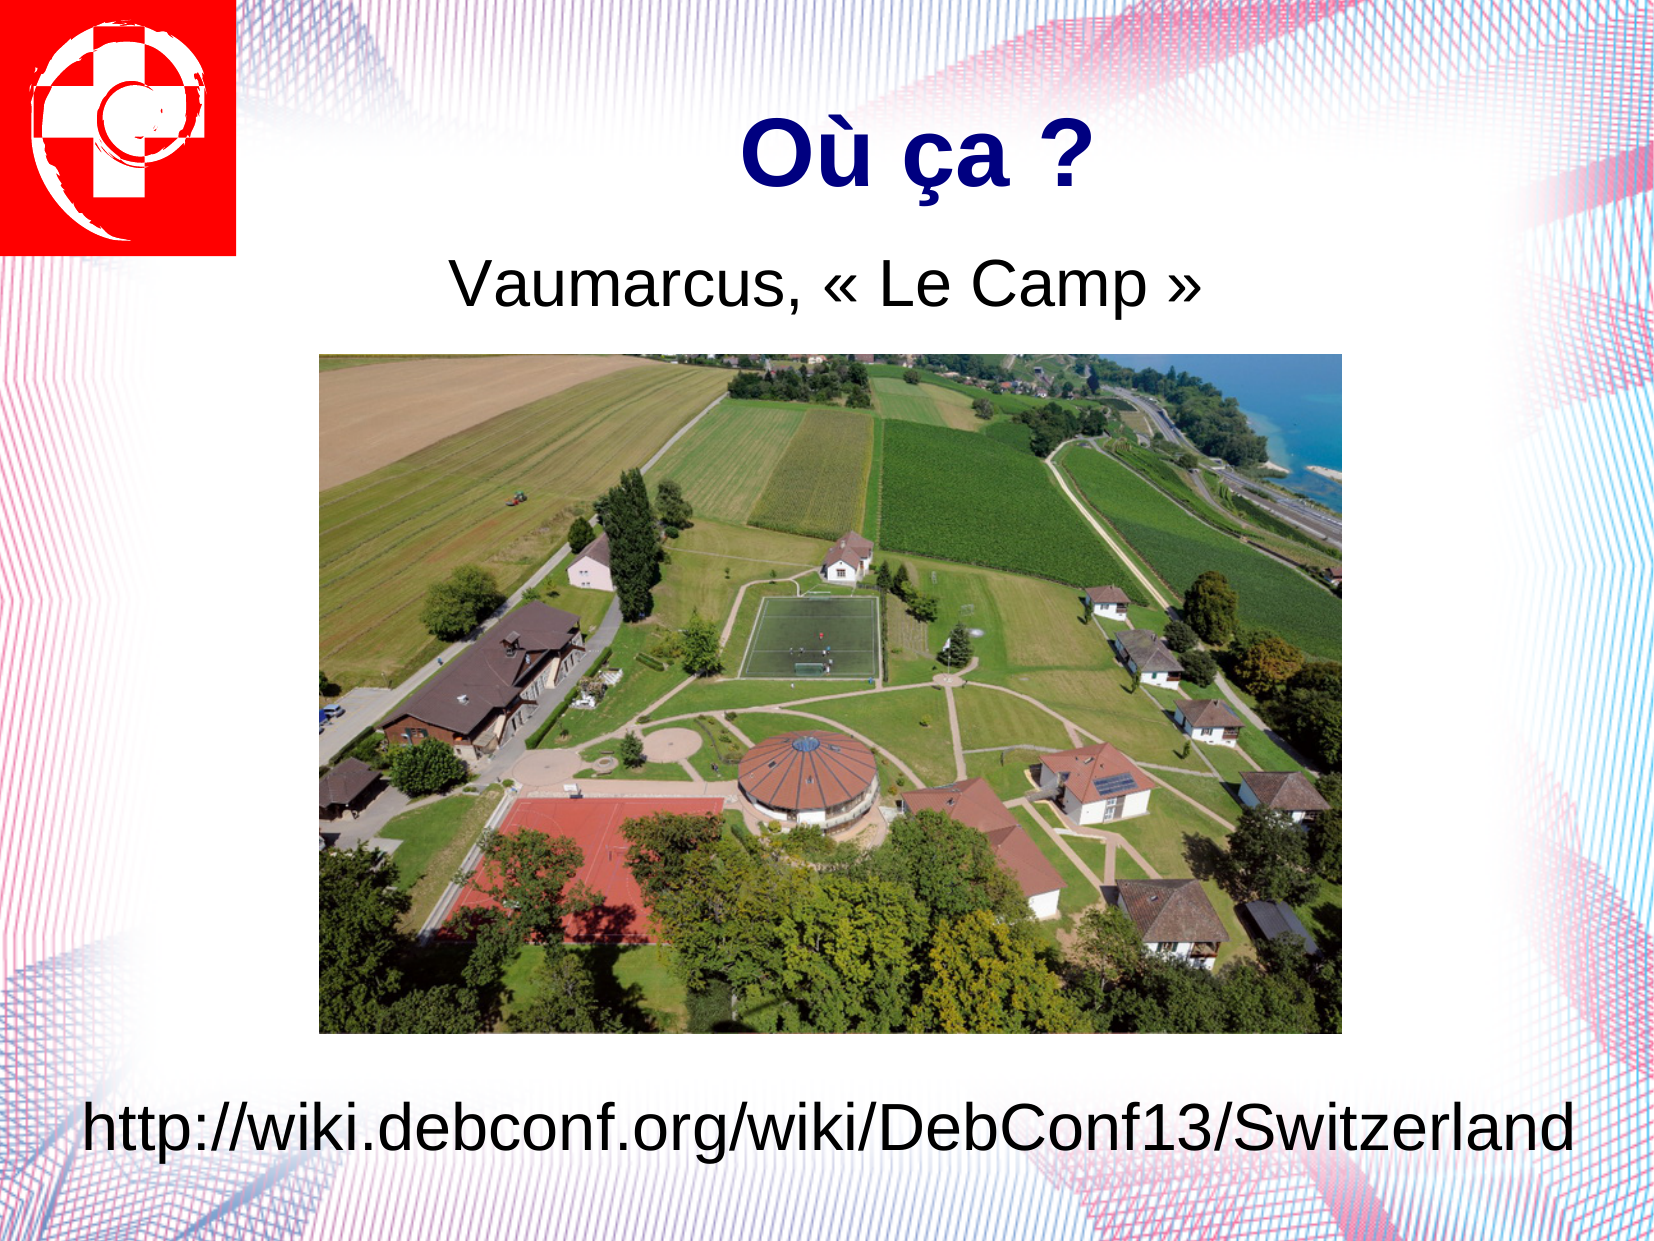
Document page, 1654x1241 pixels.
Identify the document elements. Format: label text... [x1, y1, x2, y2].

text_box http://wiki.debconf.org/wiki/DebConf13/Switzerland [59, 1080, 1601, 1175]
title Où ça ? [265, 49, 1571, 237]
picture [0, 0, 1654, 1241]
subtitle Vaumarcus, « Le Camp » [82, 237, 1571, 331]
